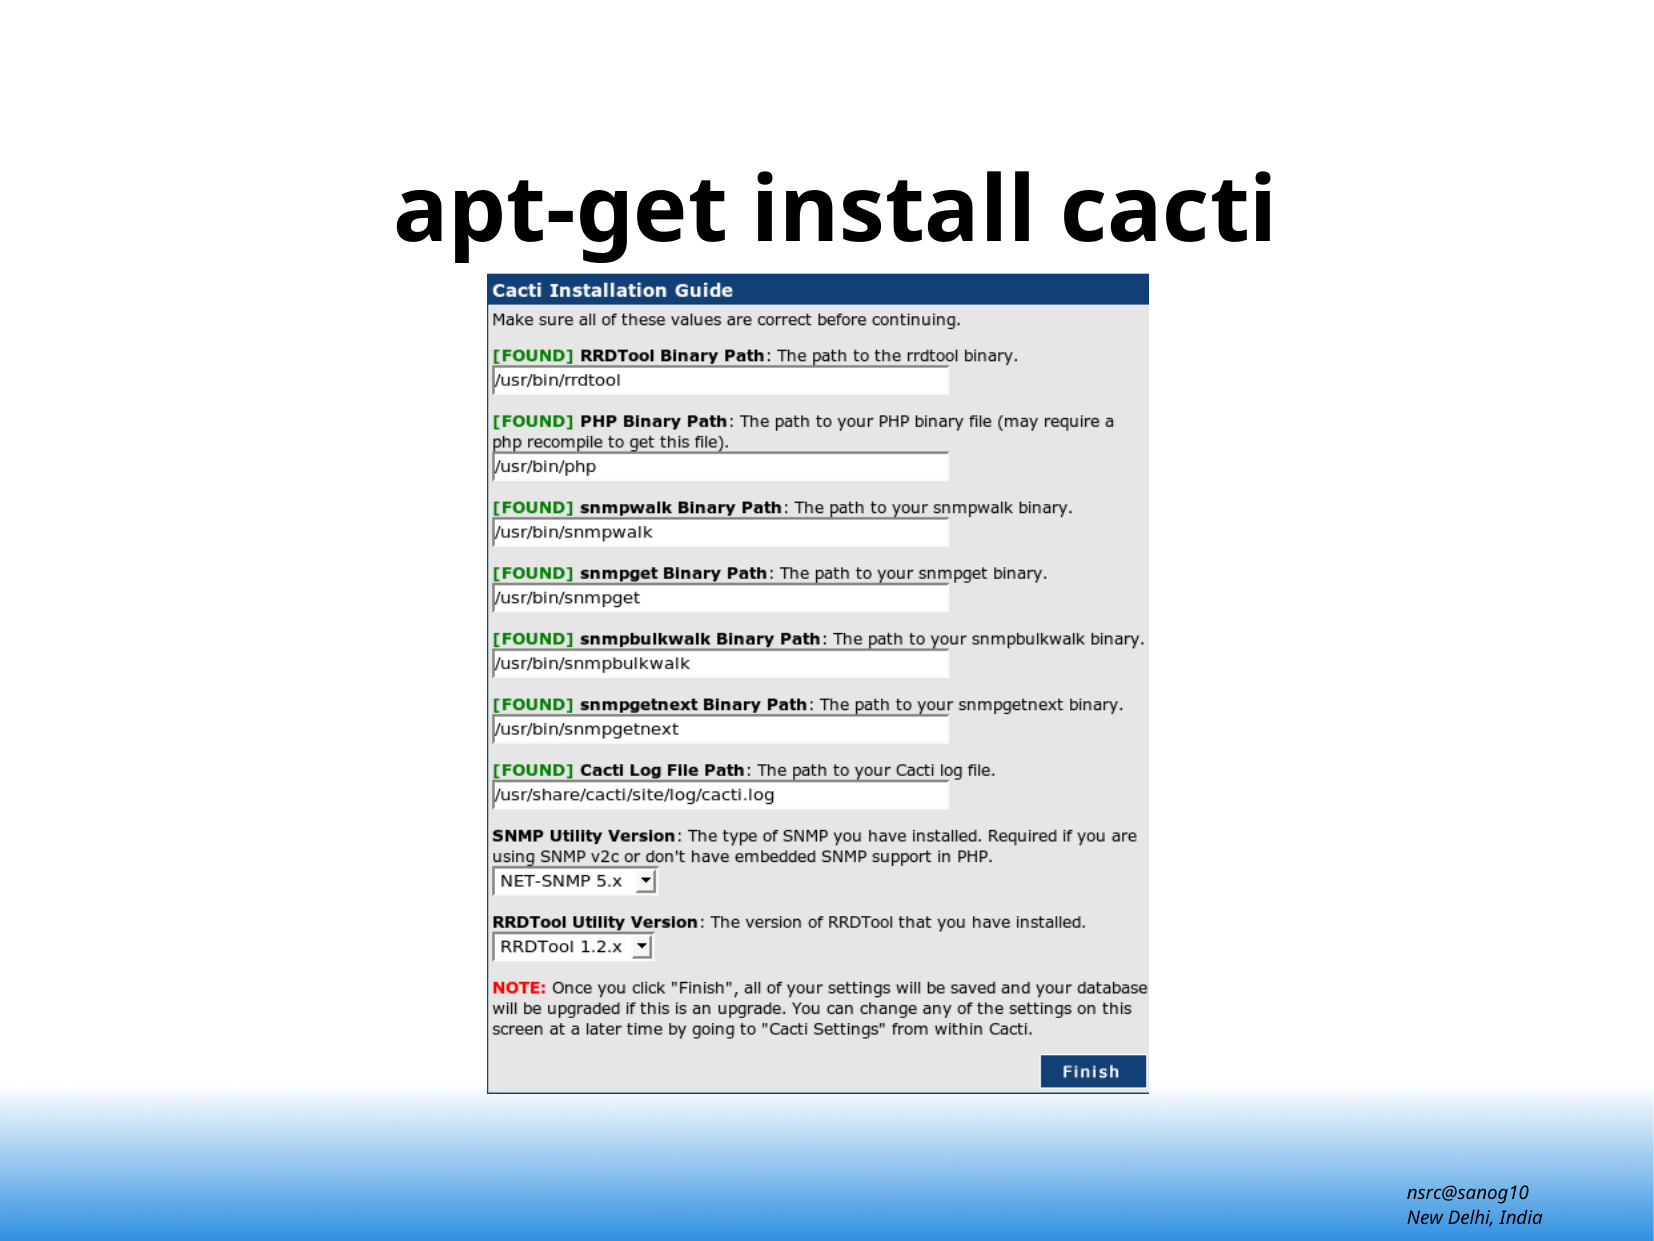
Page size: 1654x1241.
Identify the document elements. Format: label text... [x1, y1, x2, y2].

picture [0, 270, 1654, 1241]
title apt-get install cacti [121, 102, 1534, 310]
